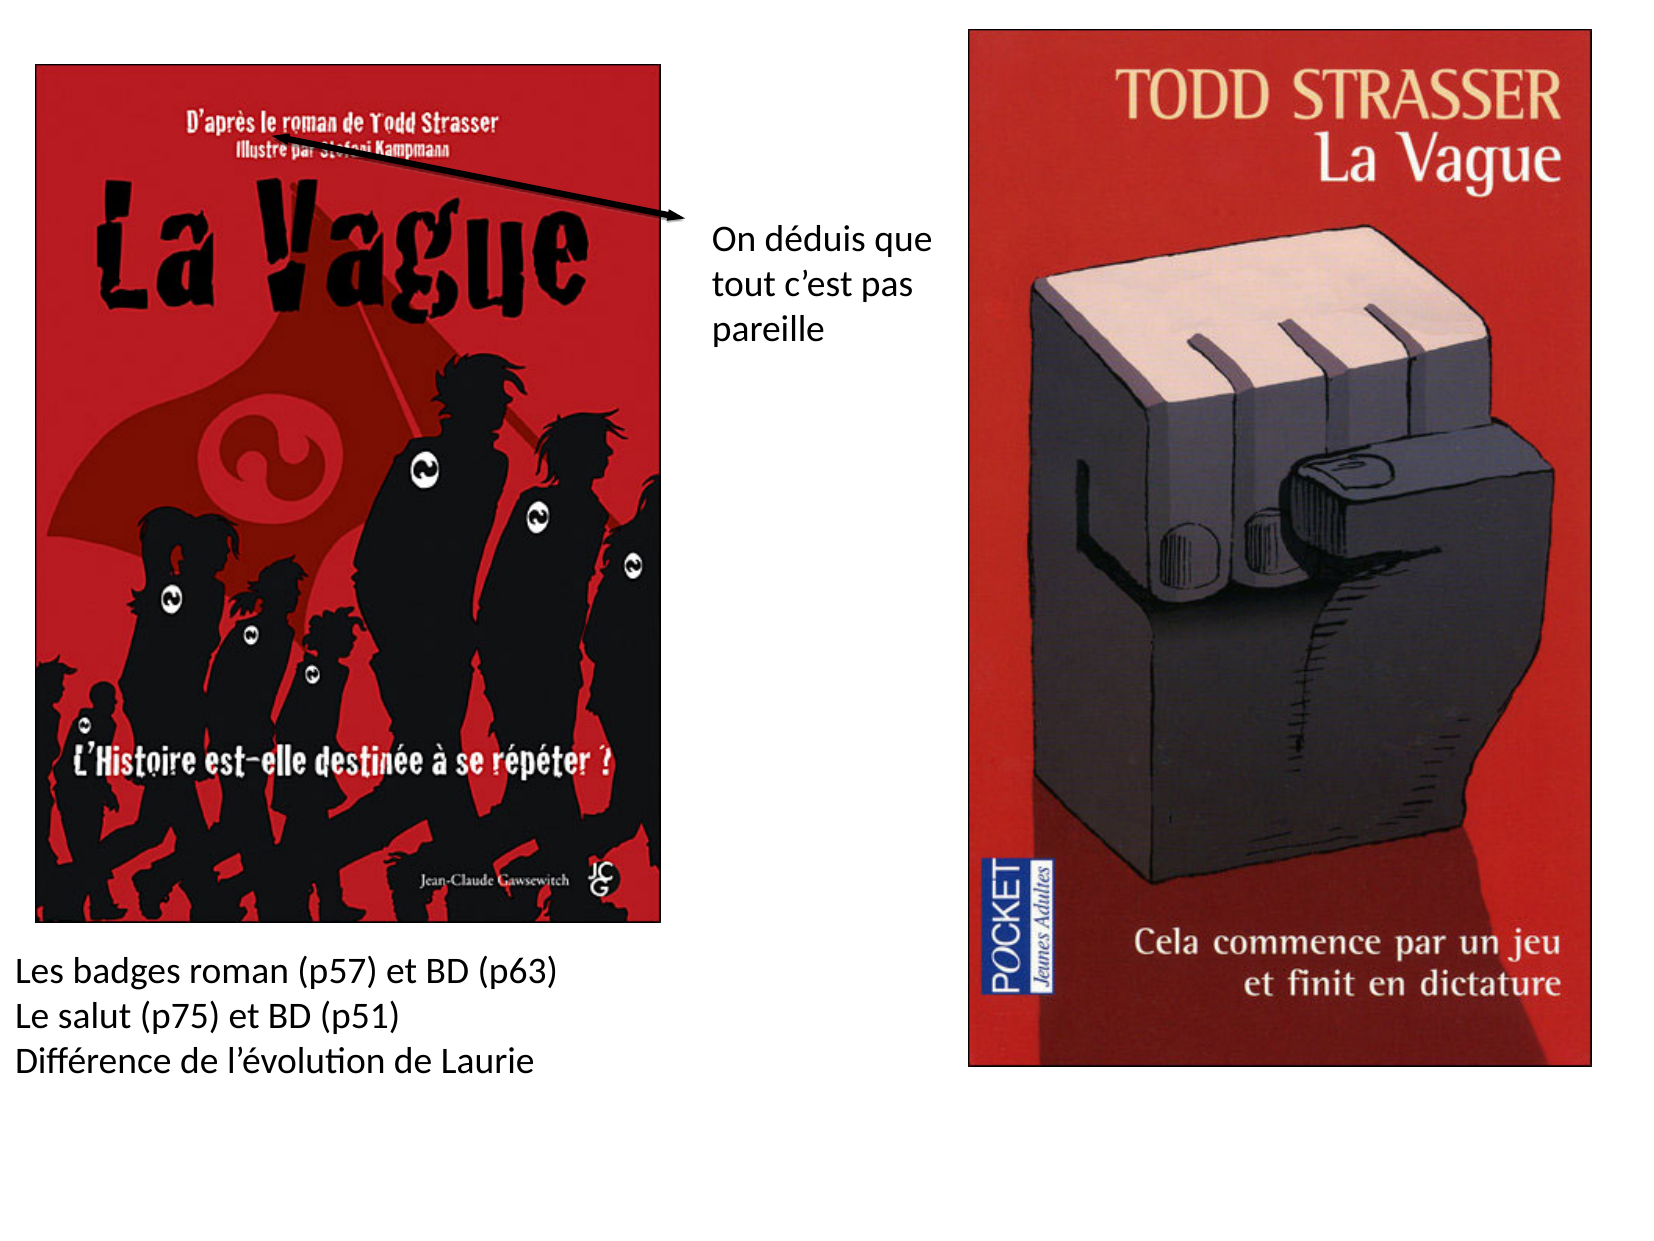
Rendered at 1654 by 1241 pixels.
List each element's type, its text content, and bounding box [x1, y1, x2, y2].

picture [35, 64, 661, 923]
text_box Les badges roman (p57) et BD (p63) Le salut (p75) et BD (p51) Différence de l’évolution de Laurie [0, 938, 898, 1091]
text_box On déduis que tout c’est pas pareille [696, 206, 957, 359]
picture [968, 29, 1592, 1067]
